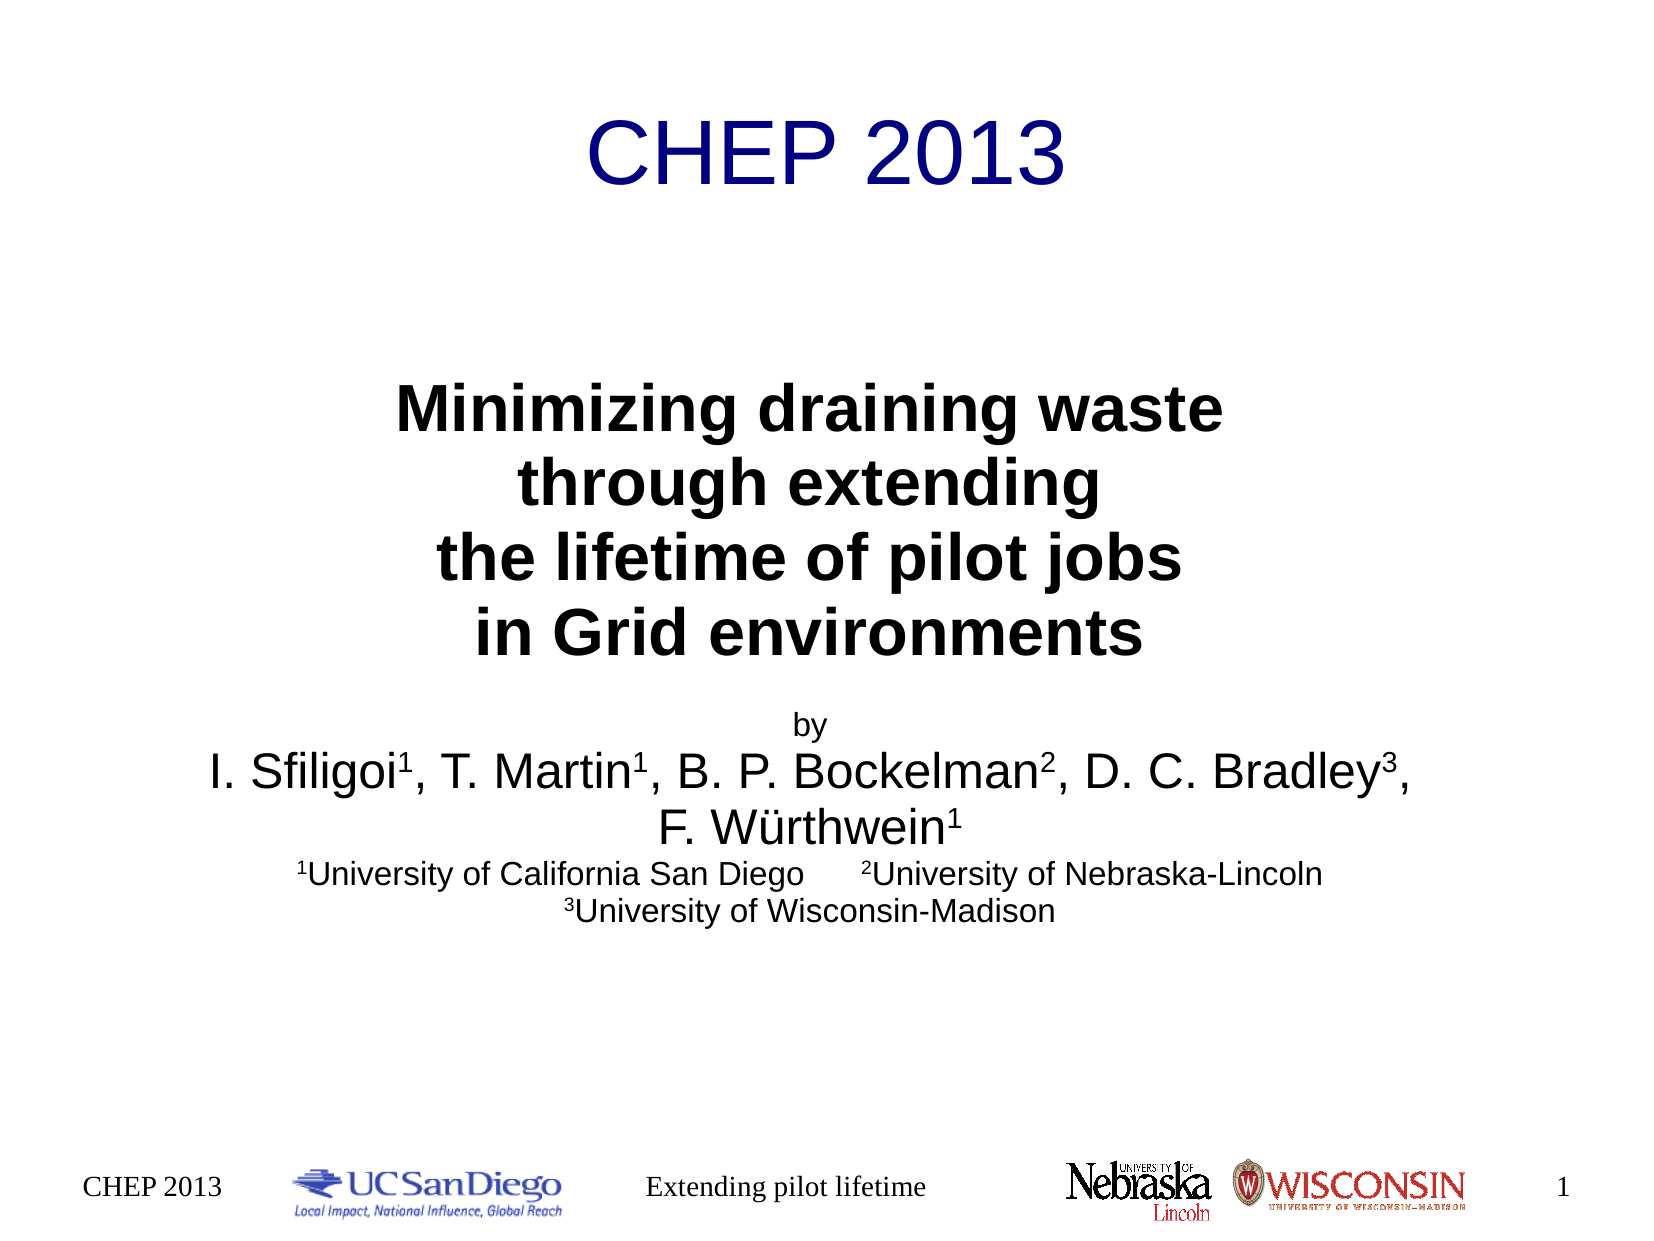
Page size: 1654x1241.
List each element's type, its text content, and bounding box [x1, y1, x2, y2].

picture [1066, 1160, 1212, 1221]
title CHEP 2013 [82, 49, 1571, 257]
picture [1232, 1158, 1465, 1210]
subtitle Minimizing draining waste through extending the lifetime of pilot jobs in Grid environments by I. Sfiligoi1, T. Martin1, B. P. Bockelman2, D. C. Bradley3, F. Würthwein1 1University of California San Diego 2University of Nebraska-Lincoln 3University of Wisconsin-Madison [82, 290, 1538, 1010]
picture [292, 1169, 563, 1220]
